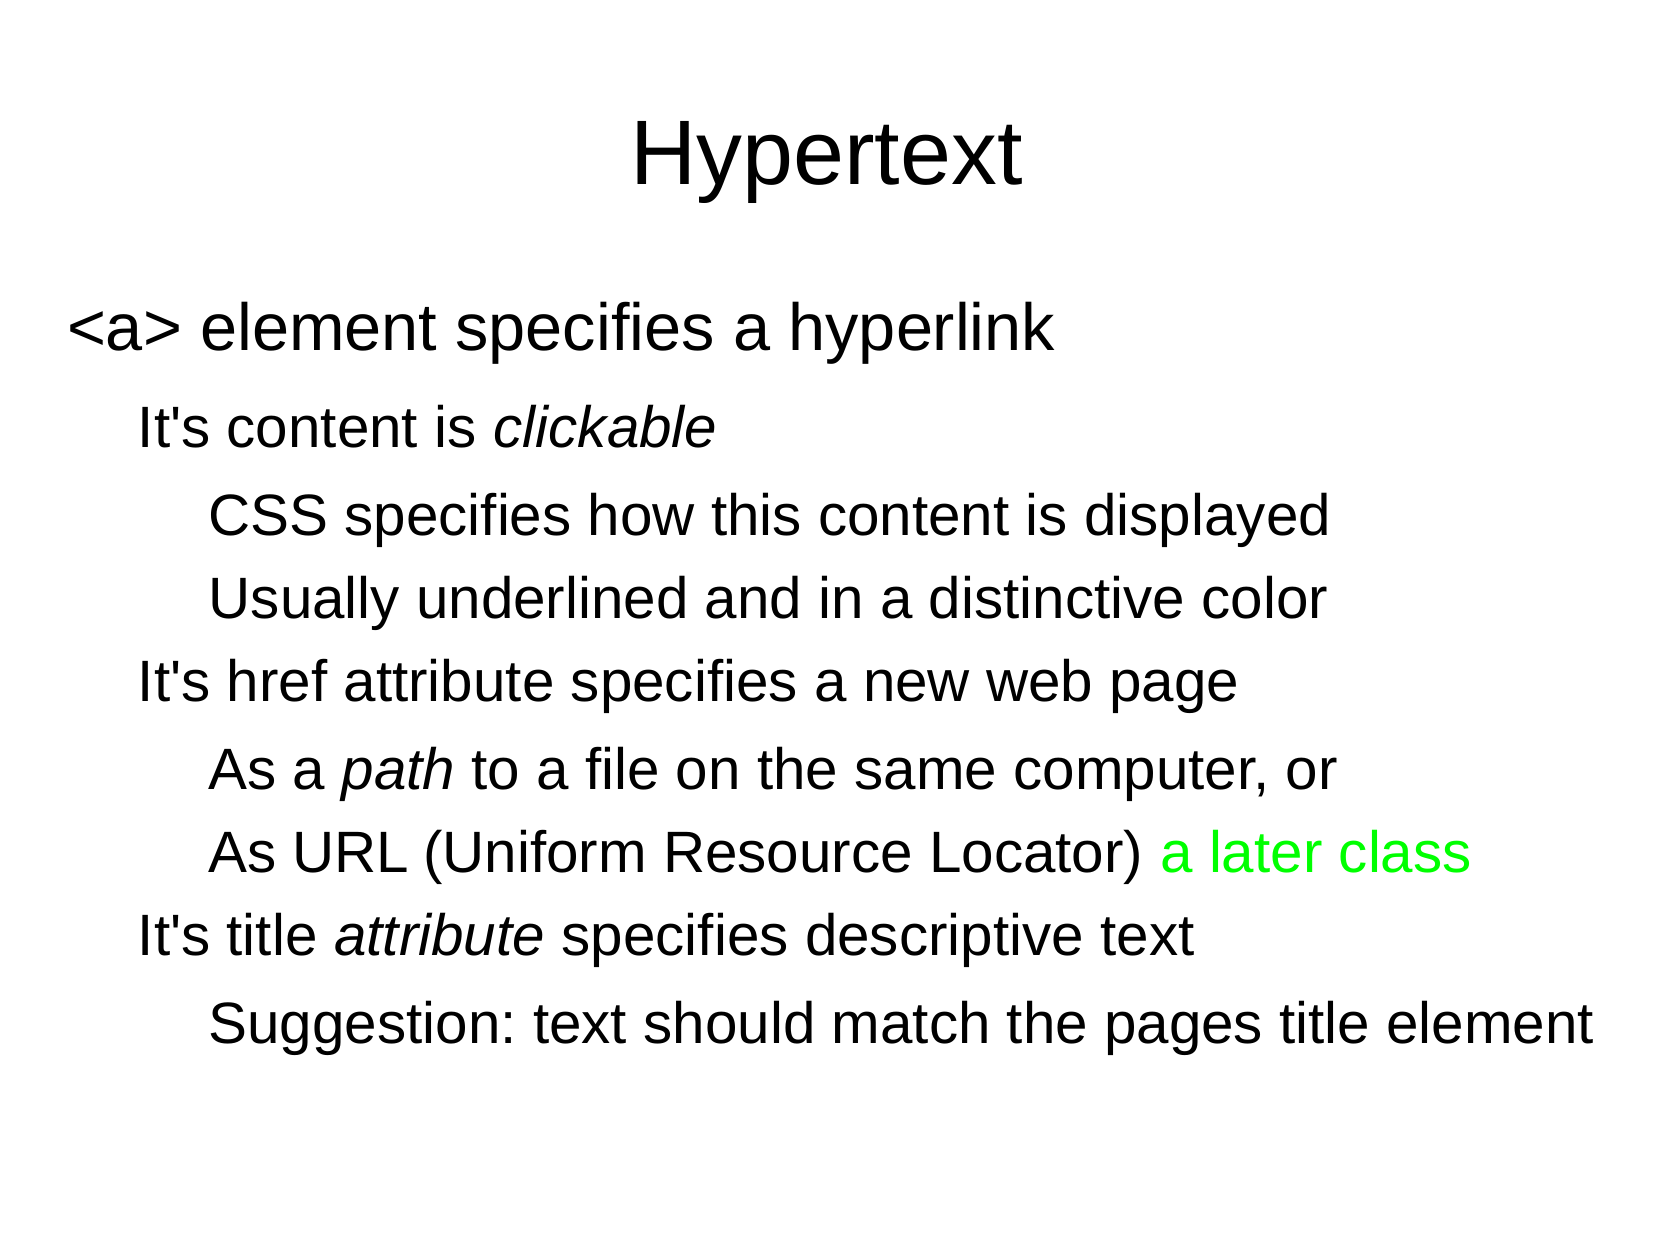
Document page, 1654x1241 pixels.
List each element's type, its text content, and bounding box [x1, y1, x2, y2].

list <a> element specifies a hyperlink It's content is clickable CSS specifies how this content is displayed Usually underlined and in a distinctive color It's href attribute specifies a new web page As a path to a file on the same computer, or As URL (Uniform Resource Locator) a later class It's title attribute specifies descriptive text Suggestion: text should match the pages title element [0, 290, 1613, 1109]
title Hypertext [82, 49, 1571, 257]
